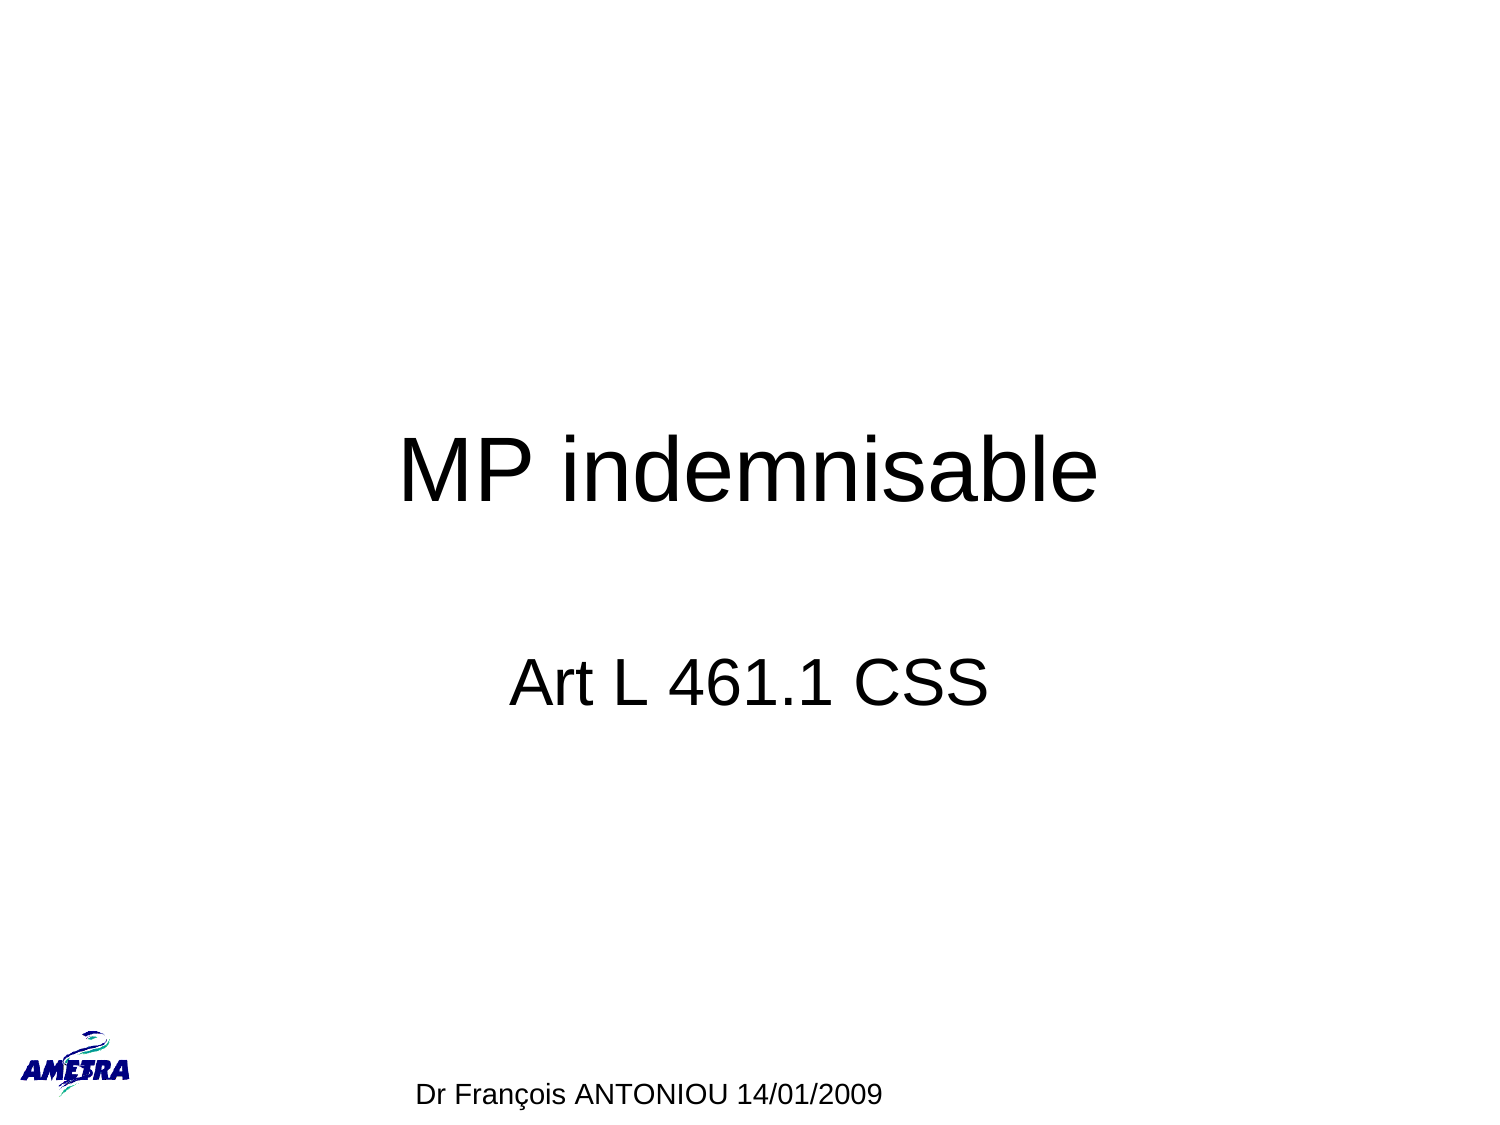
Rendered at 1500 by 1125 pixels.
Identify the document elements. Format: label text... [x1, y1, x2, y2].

subtitle Art L 461.1 CSS [225, 637, 1276, 926]
title MP indemnisable [112, 349, 1388, 591]
picture [0, 1007, 154, 1125]
